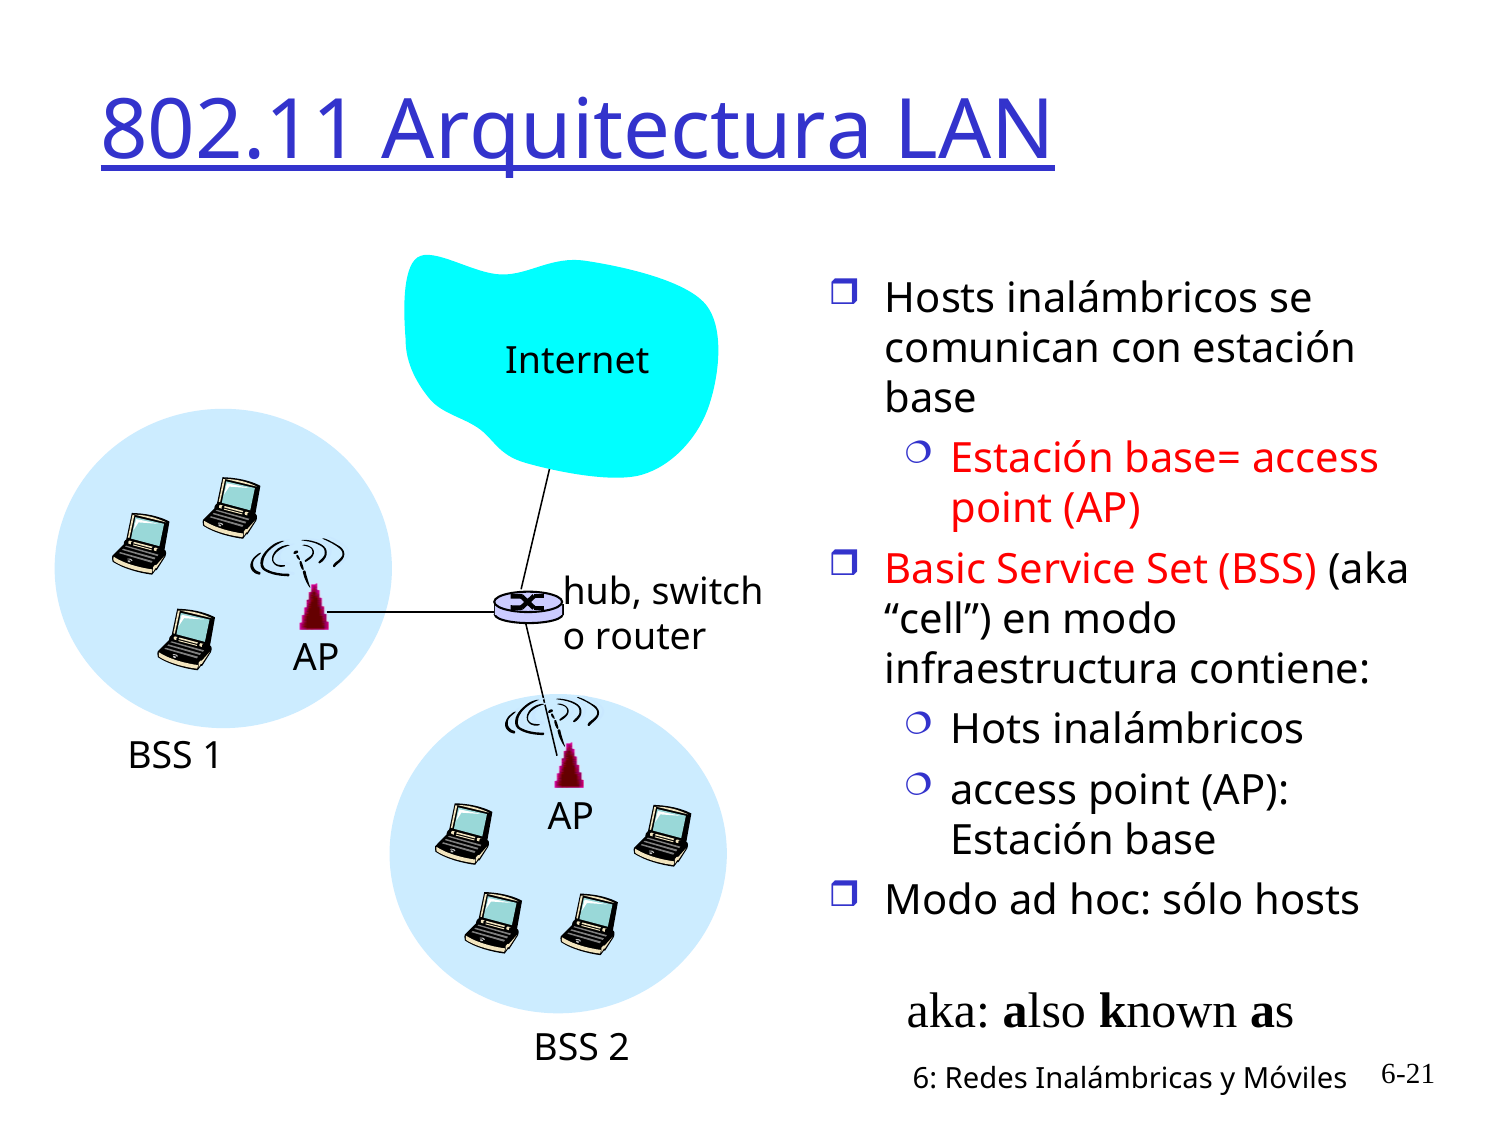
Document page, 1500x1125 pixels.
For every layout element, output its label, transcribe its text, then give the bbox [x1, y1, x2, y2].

text_box [389, 694, 727, 1014]
picture [463, 891, 523, 954]
picture [559, 893, 618, 956]
picture [554, 742, 584, 788]
text_box [494, 591, 547, 624]
text_box [54, 408, 392, 723]
text_box [329, 613, 386, 669]
text_box AP [532, 784, 610, 846]
picture [156, 608, 216, 671]
text_box Internet [490, 328, 665, 389]
text_box [404, 254, 719, 478]
text_box Hosts inalámbricos se comunican con estación base Estación base= access point (AP) Basic Service Set (BSS) (aka “cell”) en modo infraestructura contiene: Hots inalámbricos access point (AP): Estación base Modo ad hoc: sólo hosts [813, 263, 1459, 976]
title 802.11 Arquitectura LAN [85, 32, 1361, 221]
text_box BSS 2 [518, 1015, 645, 1076]
picture [633, 804, 692, 867]
text_box aka: also known as [891, 969, 1310, 1045]
text_box AP [278, 625, 355, 687]
picture [434, 803, 493, 865]
text_box hub, switch o router [547, 559, 779, 665]
text_box BSS 1 [112, 723, 285, 784]
picture [202, 477, 261, 539]
picture [299, 583, 329, 630]
picture [111, 512, 170, 575]
